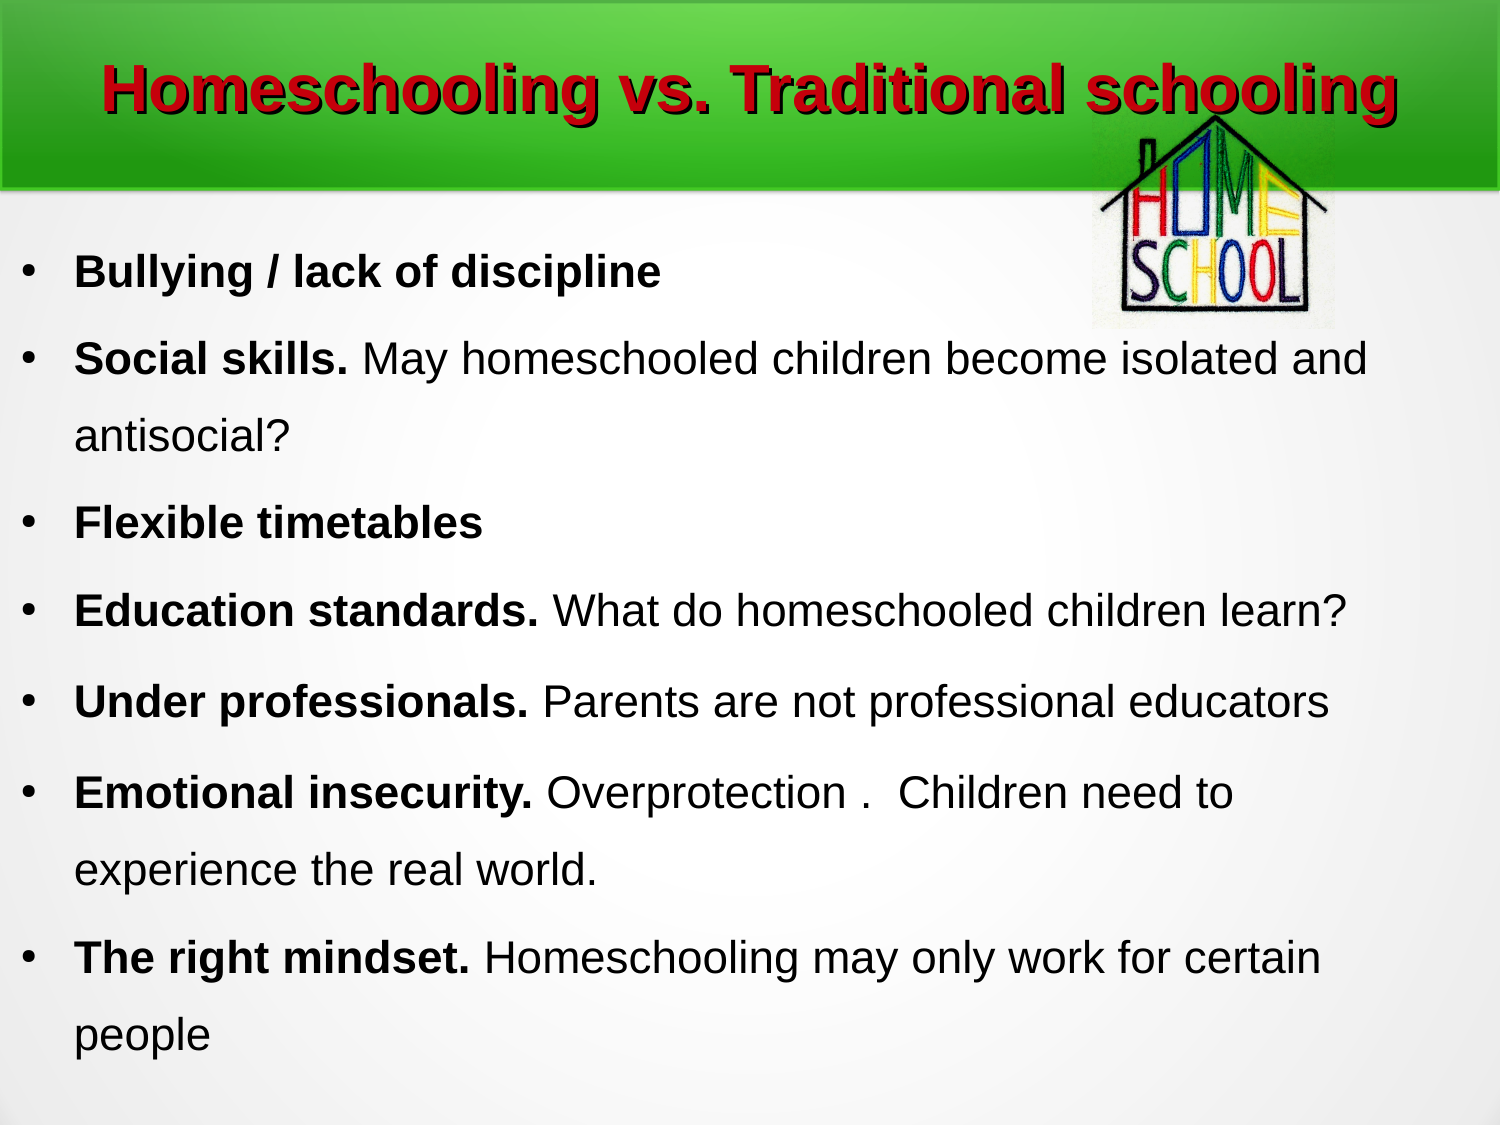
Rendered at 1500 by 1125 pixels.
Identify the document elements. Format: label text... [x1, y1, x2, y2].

picture [1092, 106, 1335, 329]
title Homeschooling vs. Traditional schooling [75, 0, 1426, 178]
list Bullying / lack of discipline Social skills. May homeschooled children become isolated and antisocial? Flexible timetables Education standards. What do homeschooled children learn? Under professionals. Parents are not professional educators Emotional insecurity. Overprotection . Children need to experience the real world. The right mindset. Homeschooling may only work for certain people [0, 212, 1430, 1075]
